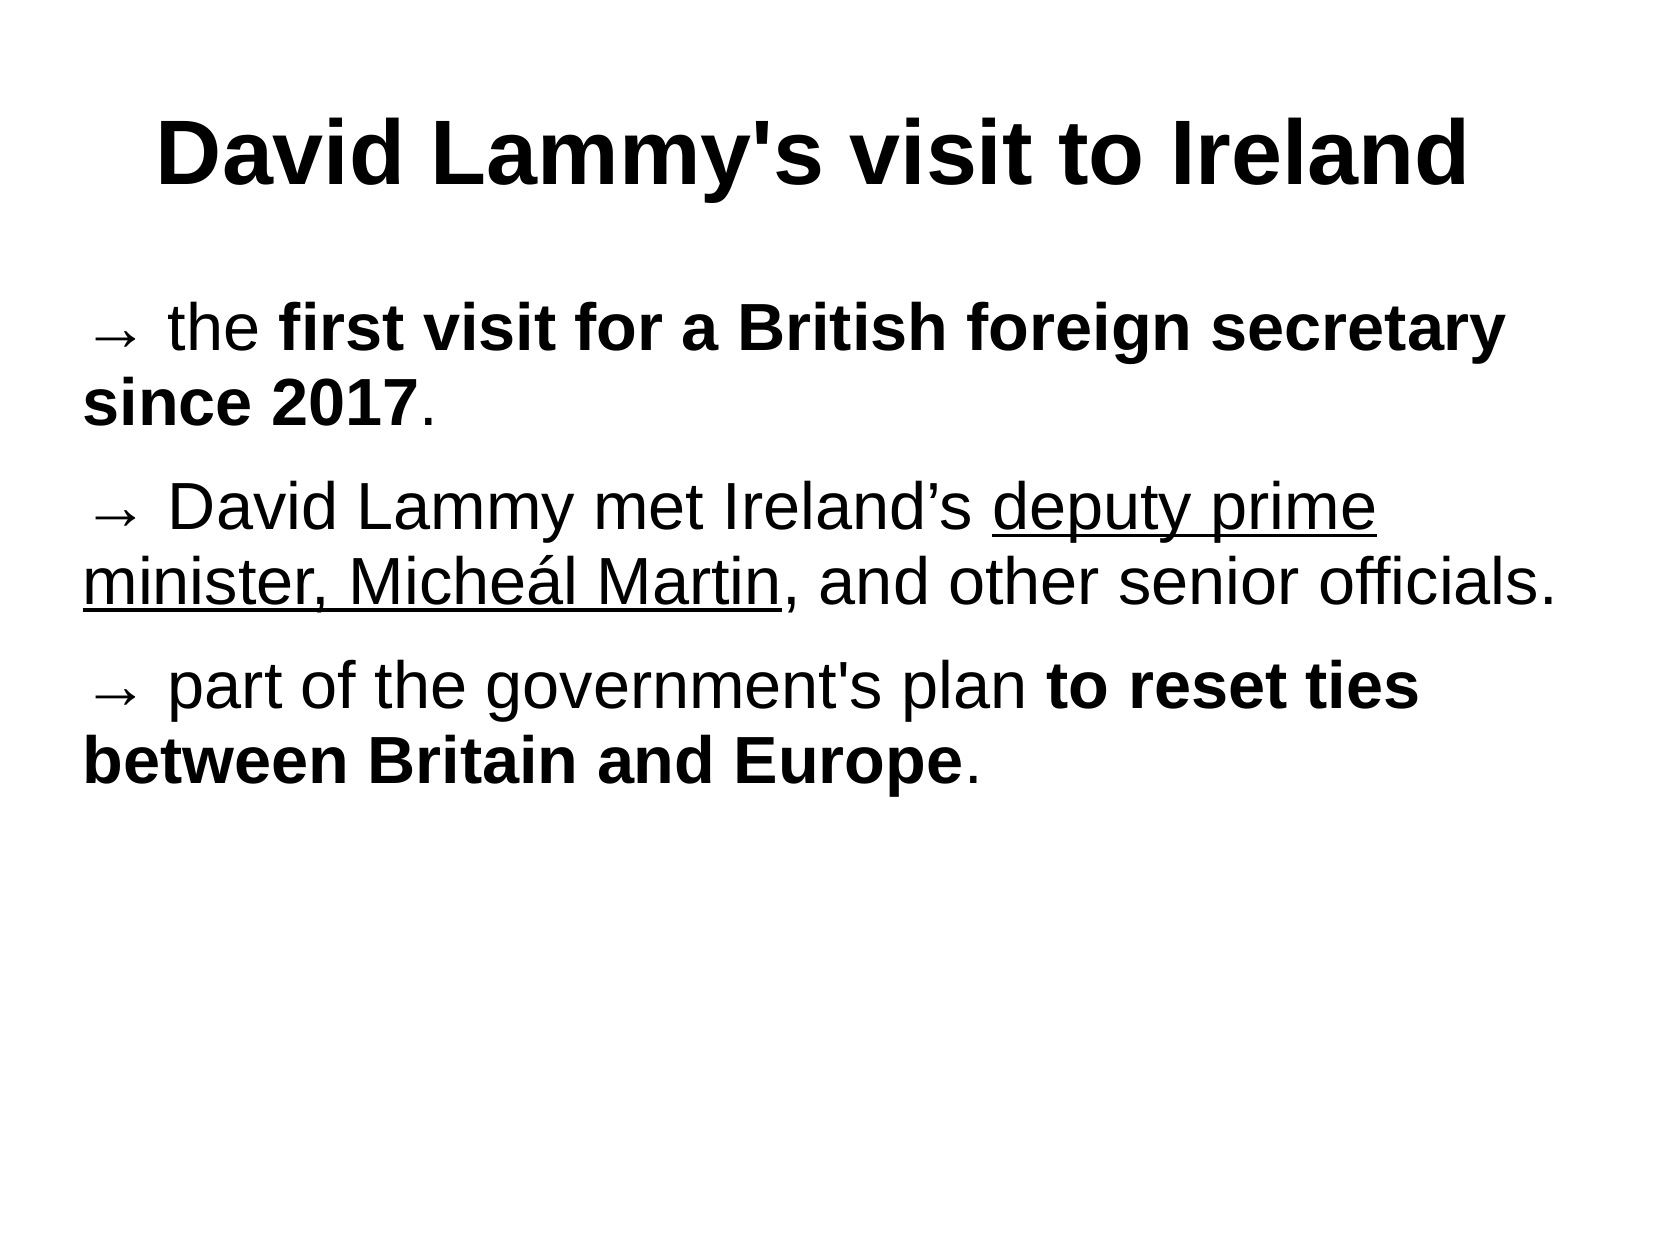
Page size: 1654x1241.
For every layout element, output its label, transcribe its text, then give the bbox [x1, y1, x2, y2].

list → the first visit for a British foreign secretary since 2017. → David Lammy met Ireland’s deputy prime minister, Micheál Martin, and other senior officials. → part of the government's plan to reset ties between Britain and Europe. [82, 290, 1571, 1109]
title David Lammy's visit to Ireland [82, 49, 1571, 257]
